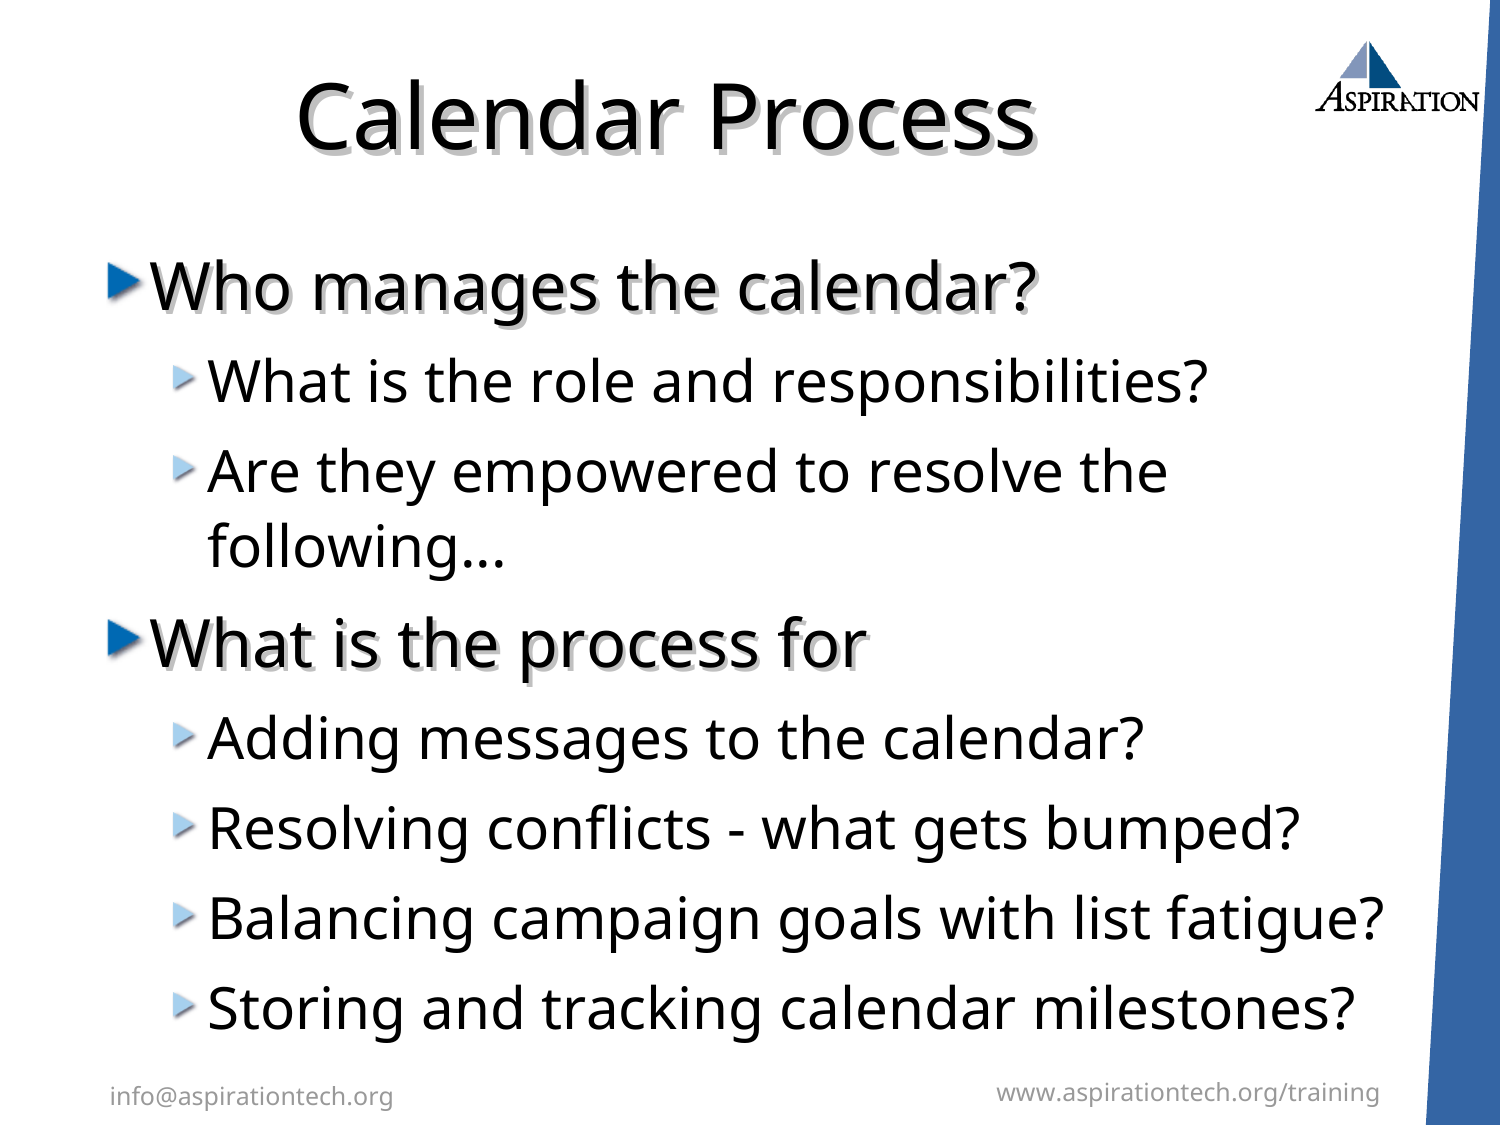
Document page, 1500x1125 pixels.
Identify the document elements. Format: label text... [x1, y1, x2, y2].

title Calendar Process [49, 19, 1284, 206]
picture [1315, 41, 1480, 120]
list Who manages the calendar? What is the role and responsibilities? Are they empowered to resolve the following... What is the process for Adding messages to the calendar? Resolving conflicts - what gets bumped? Balancing campaign goals with list fatigue? Storing and tracking calendar milestones? [49, 238, 1447, 966]
picture [171, 989, 200, 1023]
